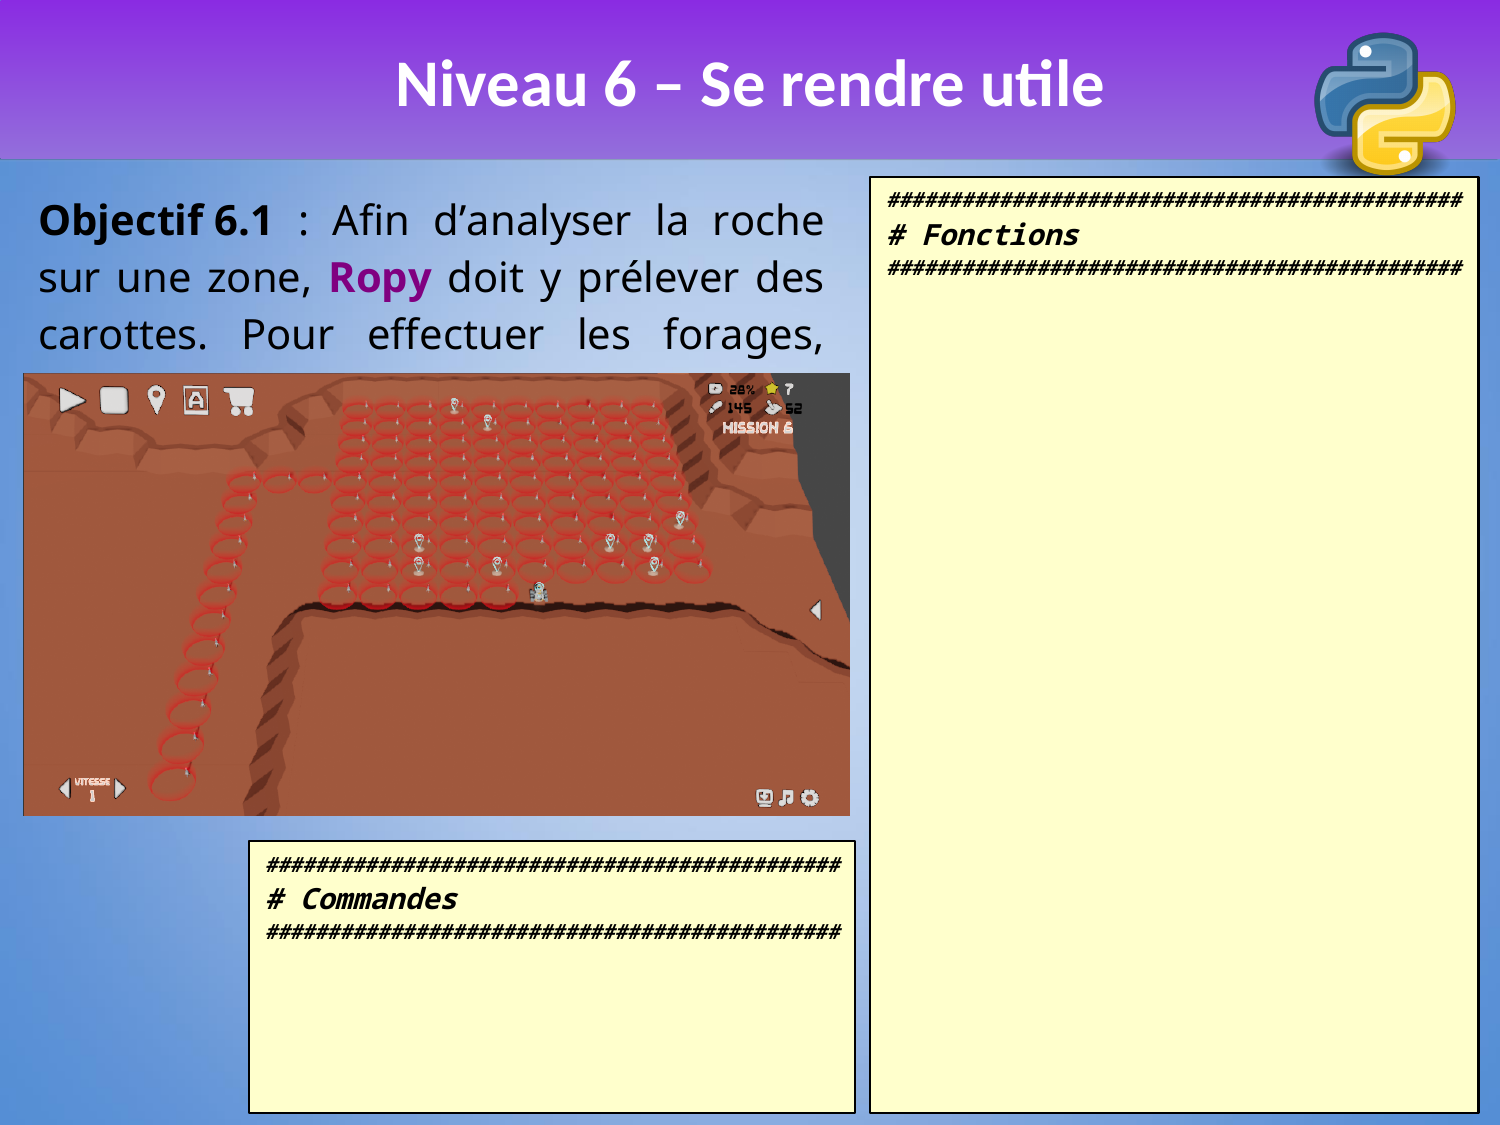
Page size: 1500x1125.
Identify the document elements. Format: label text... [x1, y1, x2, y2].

text_box ############################################## # Fonctions ############################################## [870, 177, 1479, 1114]
picture [0, 29, 1500, 1125]
text_box ############################################## # Commandes ############################################## [249, 841, 856, 1114]
text_box Objectif 6.1 : Afin d’analyser la roche sur une zone, Ropy doit y prélever des carottes. Pour effectuer les forages, Ropy doit passer sur toutes les cases. [23, 183, 840, 373]
text_box Niveau 6 – Se rendre utile [0, 0, 1500, 159]
